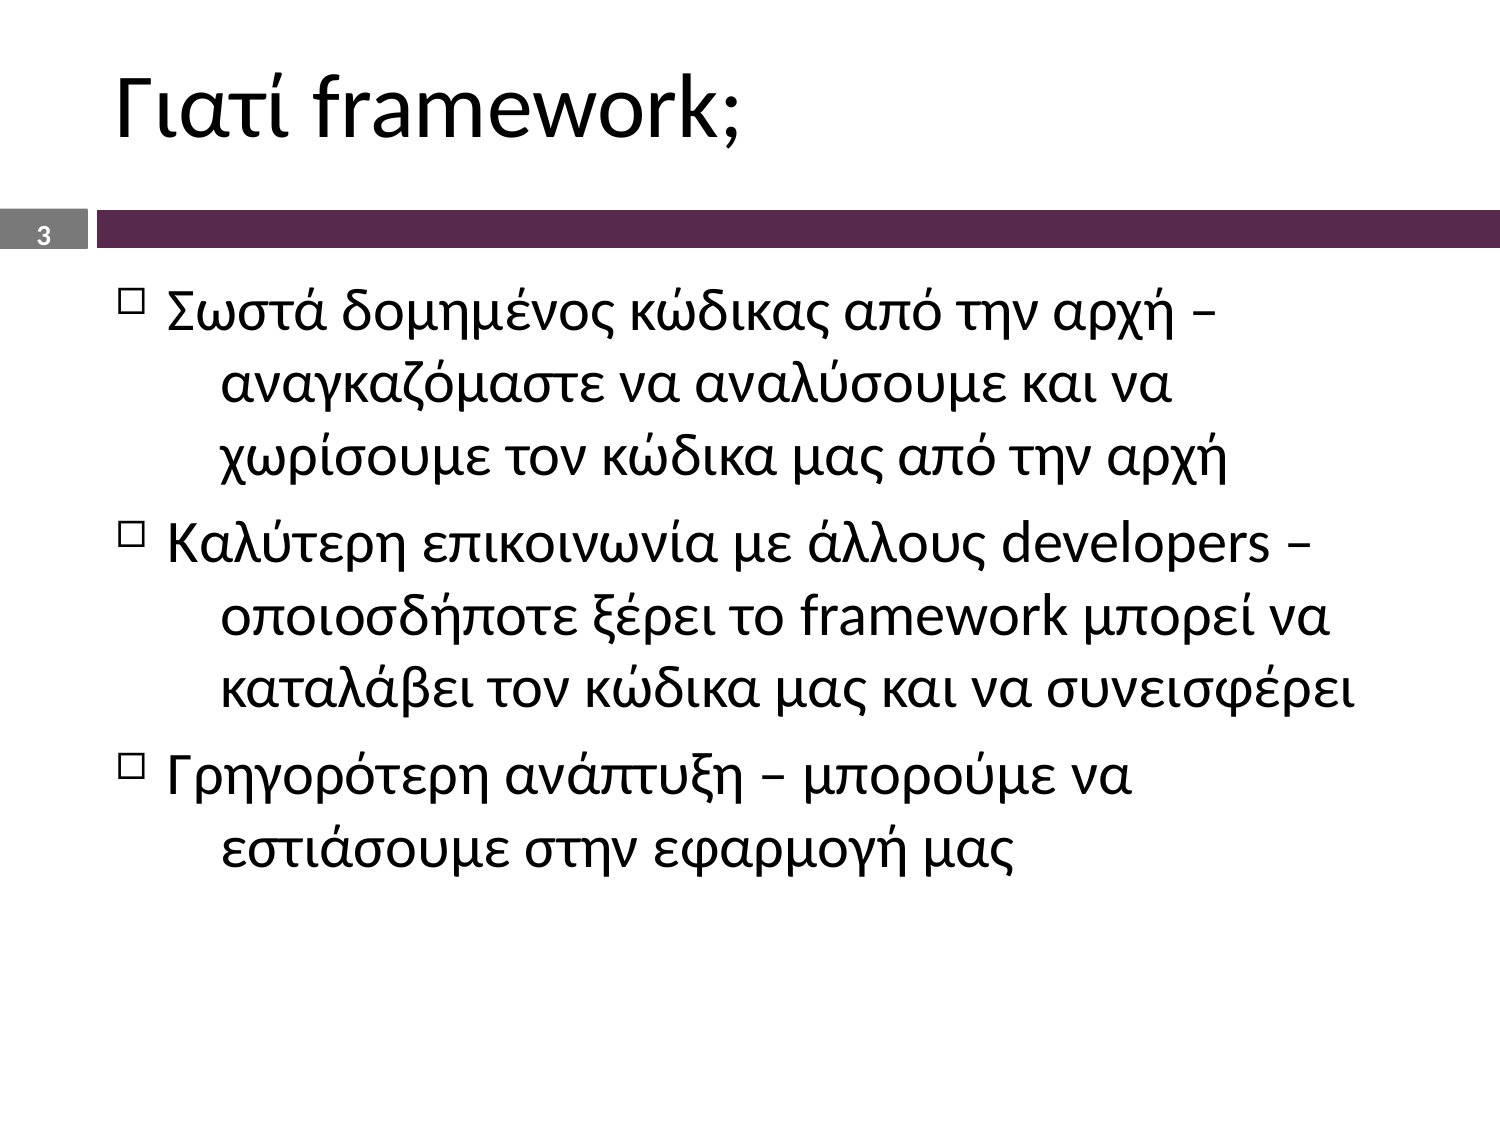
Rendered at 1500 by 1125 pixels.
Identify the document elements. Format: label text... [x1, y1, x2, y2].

list Σωστά δομημένος κώδικας από την αρχή – αναγκαζόμαστε να αναλύσουμε και να χωρίσουμε τον κώδικα μας από την αρχή Καλύτερη επικοινωνία με άλλους developers – οποιοσδήποτε ξέρει το framework μπορεί να καταλάβει τον κώδικα μας και να συνεισφέρει Γρηγορότερη ανάπτυξη – μπορούμε να εστιάσουμε στην εφαρμογή μας [100, 262, 1438, 1000]
title Γιατί framework; [100, 19, 1438, 182]
text_box [0, 208, 88, 249]
